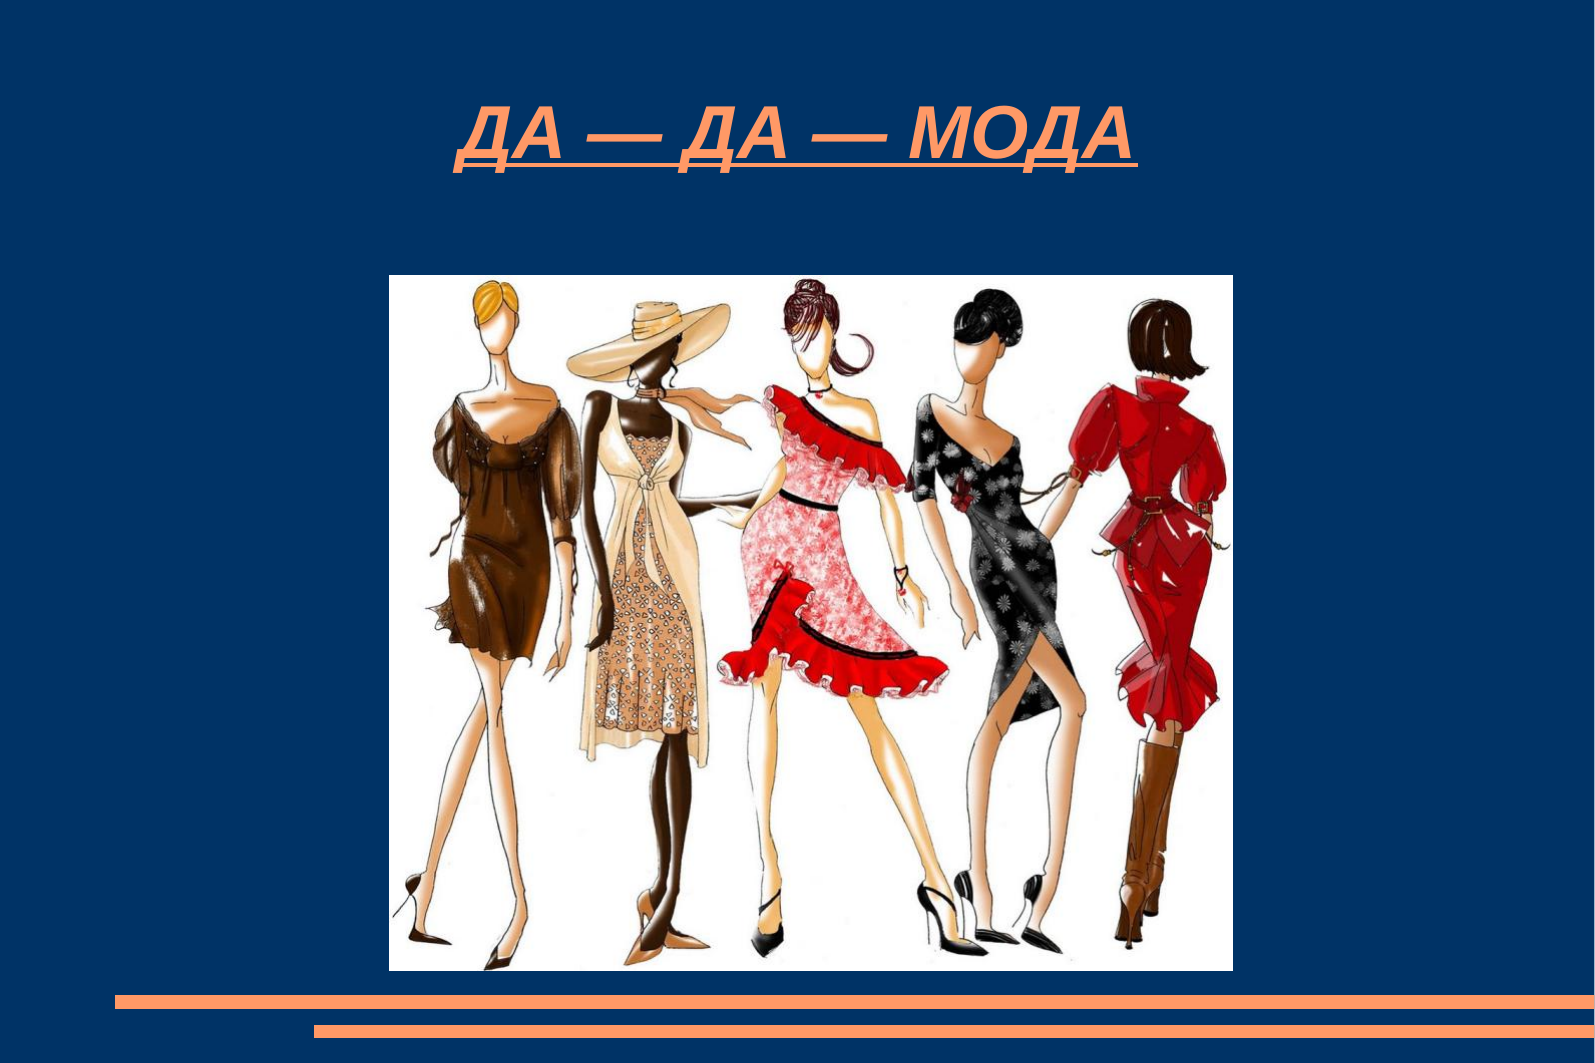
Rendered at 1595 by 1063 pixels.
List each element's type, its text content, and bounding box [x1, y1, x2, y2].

title ДА — ДА — МОДА [117, 39, 1479, 218]
picture [389, 276, 1233, 971]
